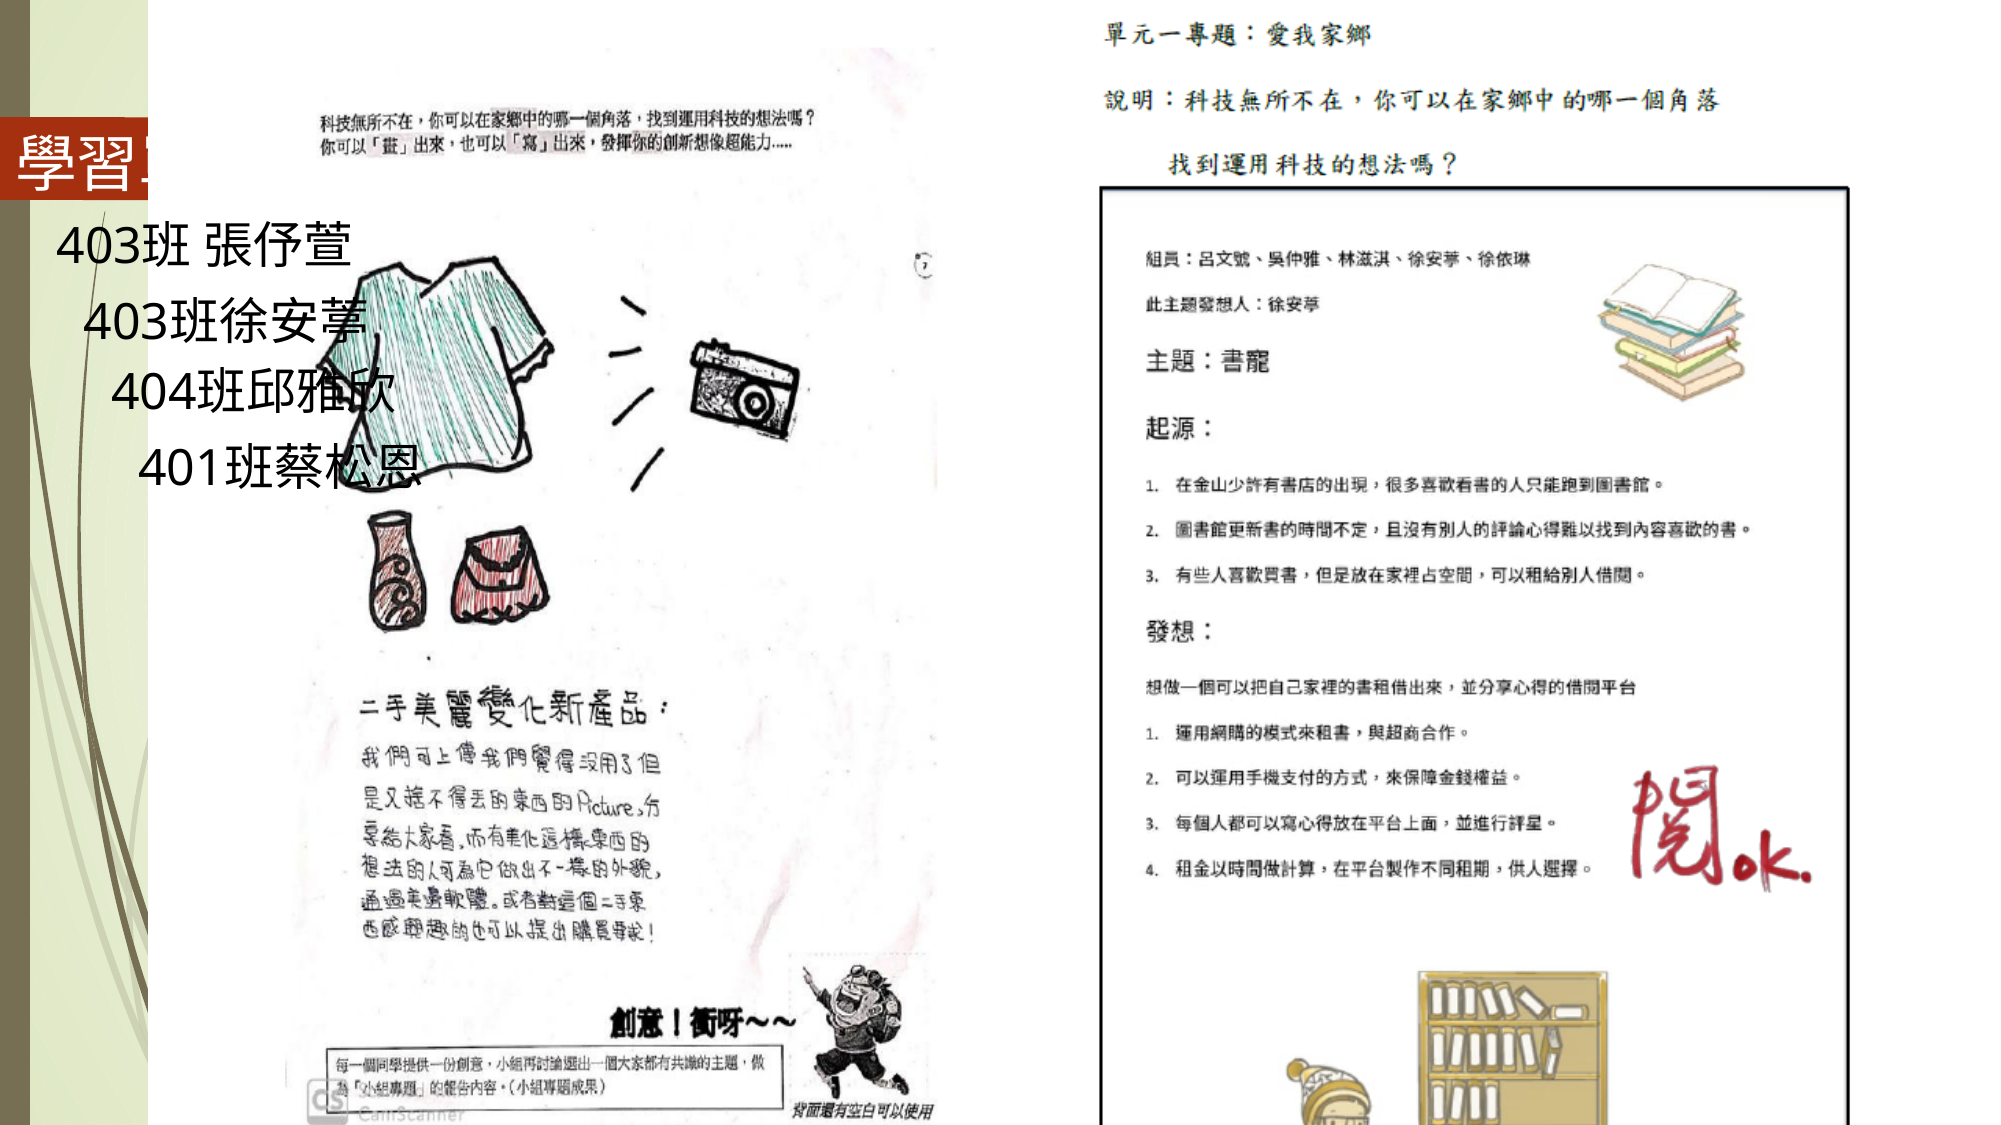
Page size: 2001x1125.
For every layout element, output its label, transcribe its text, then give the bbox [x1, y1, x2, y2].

text_box 401班蔡松恩 [123, 427, 816, 504]
title 學習單 [0, 116, 148, 207]
picture [148, 0, 2000, 1125]
text_box 404班邱雅欣 [96, 351, 788, 428]
text_box 403班徐安葶 [68, 282, 761, 358]
text_box 403班 張伃萱 [41, 206, 734, 283]
